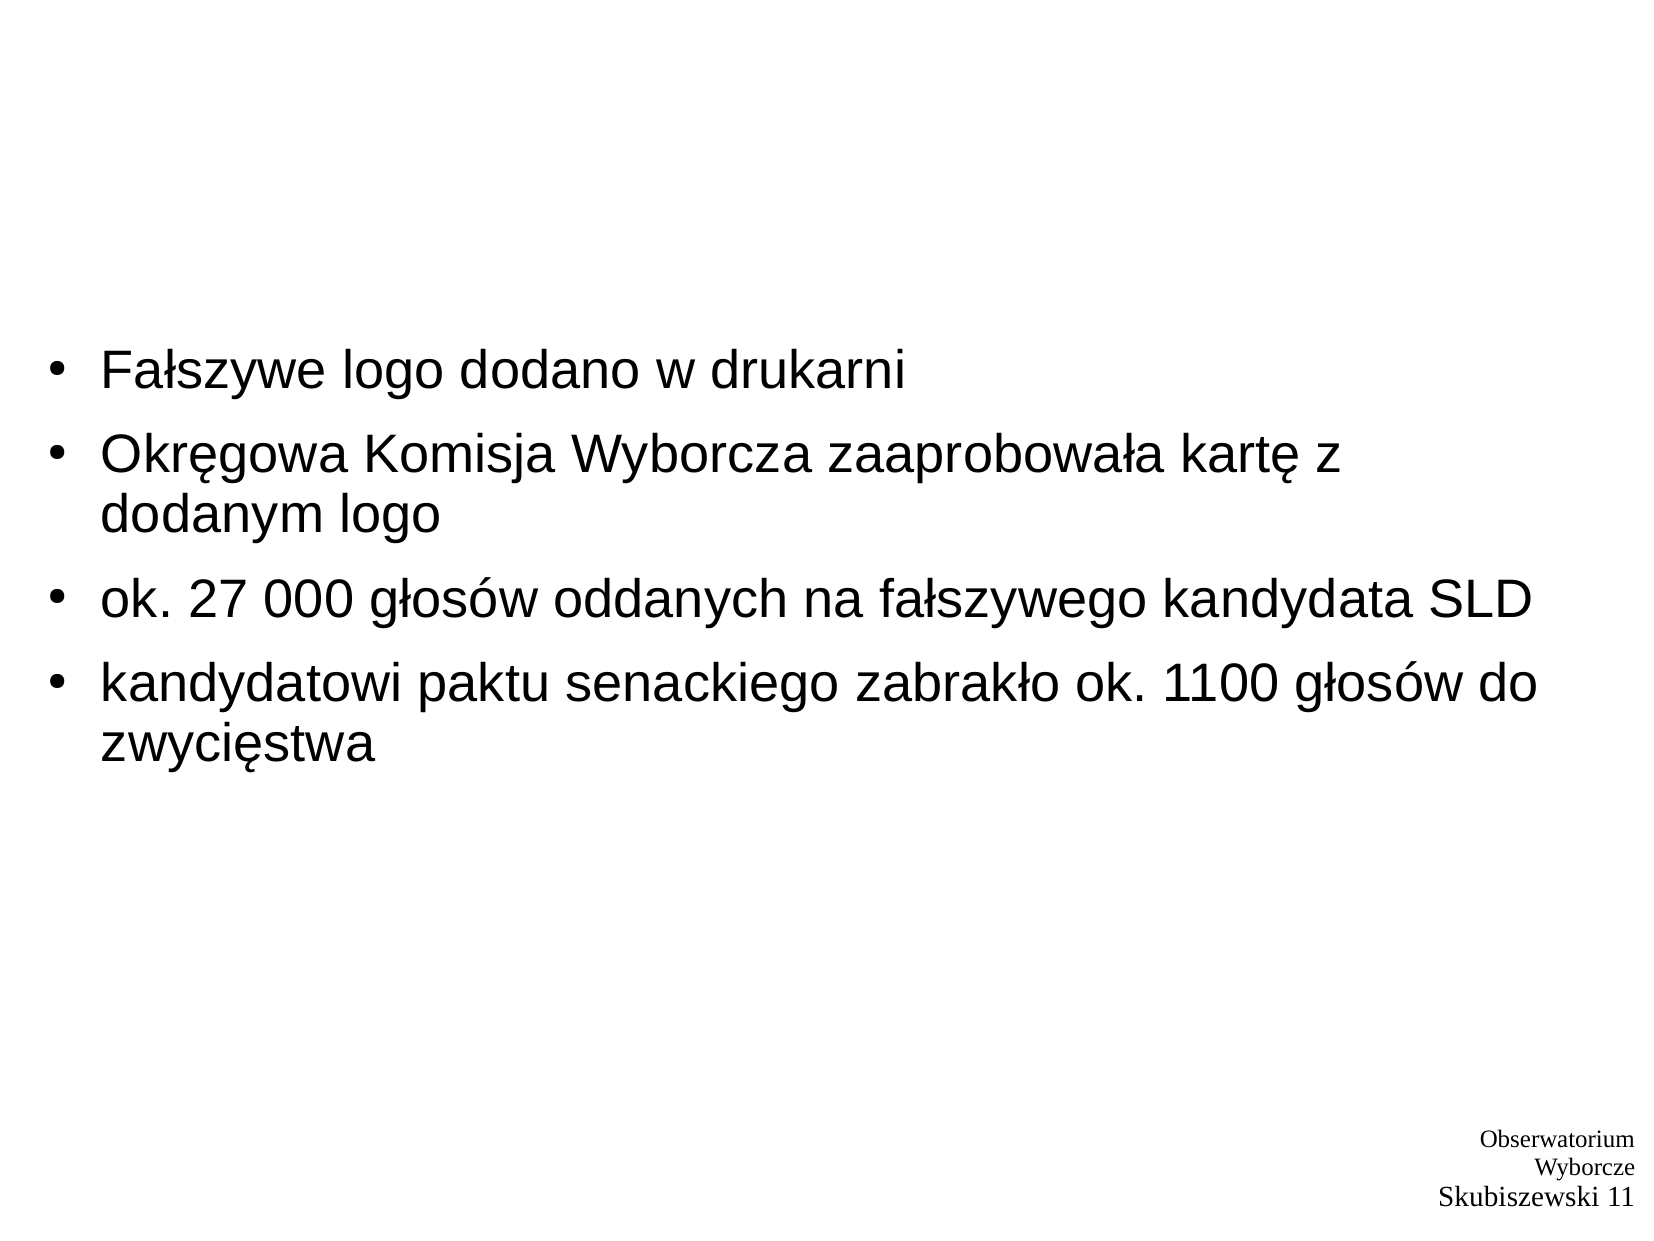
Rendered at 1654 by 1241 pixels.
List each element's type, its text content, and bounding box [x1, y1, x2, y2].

list Fałszywe logo dodano w drukarni Okręgowa Komisja Wyborcza zaaprobowała kartę z dodanym logo ok. 27 000 głosów oddanych na fałszywego kandydata SLD kandydatowi paktu senackiego zabrakło ok. 1100 głosów do zwycięstwa [30, 255, 1583, 1186]
